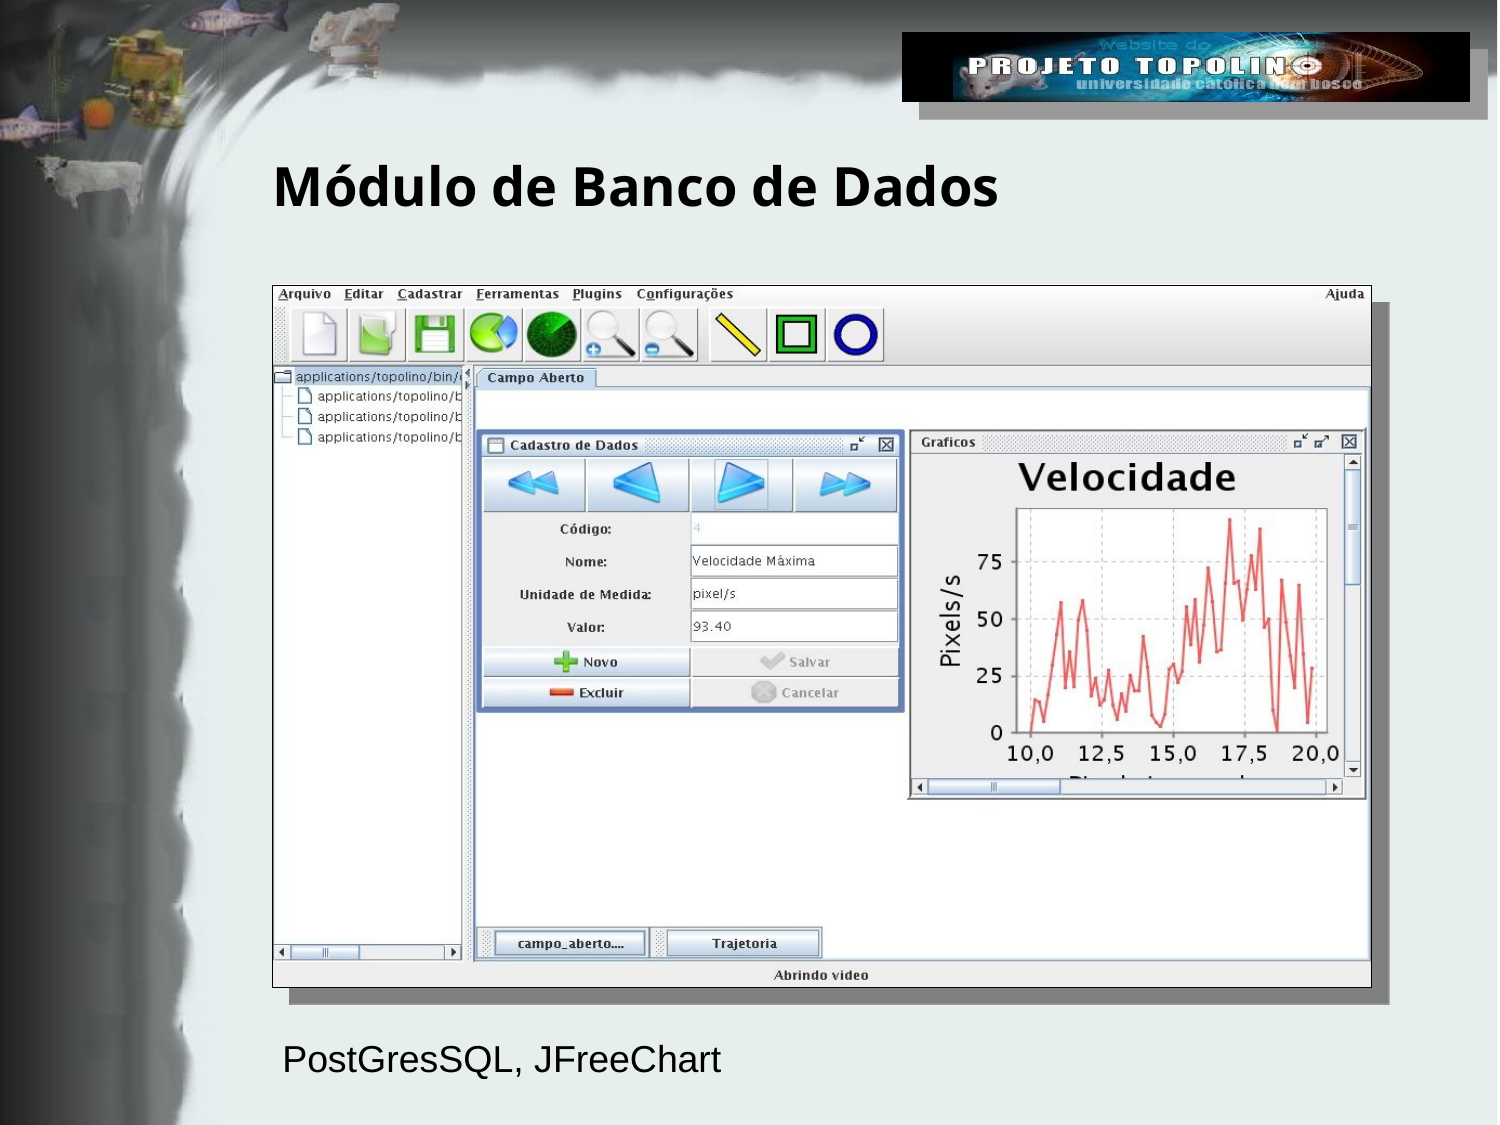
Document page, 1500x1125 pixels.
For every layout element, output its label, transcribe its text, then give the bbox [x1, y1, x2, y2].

text_box PostGresSQL, JFreeChart [282, 1040, 722, 1097]
text_box [272, 1026, 1419, 1097]
title Módulo de Banco de Dados [258, 91, 1500, 279]
picture [0, 0, 1498, 1125]
